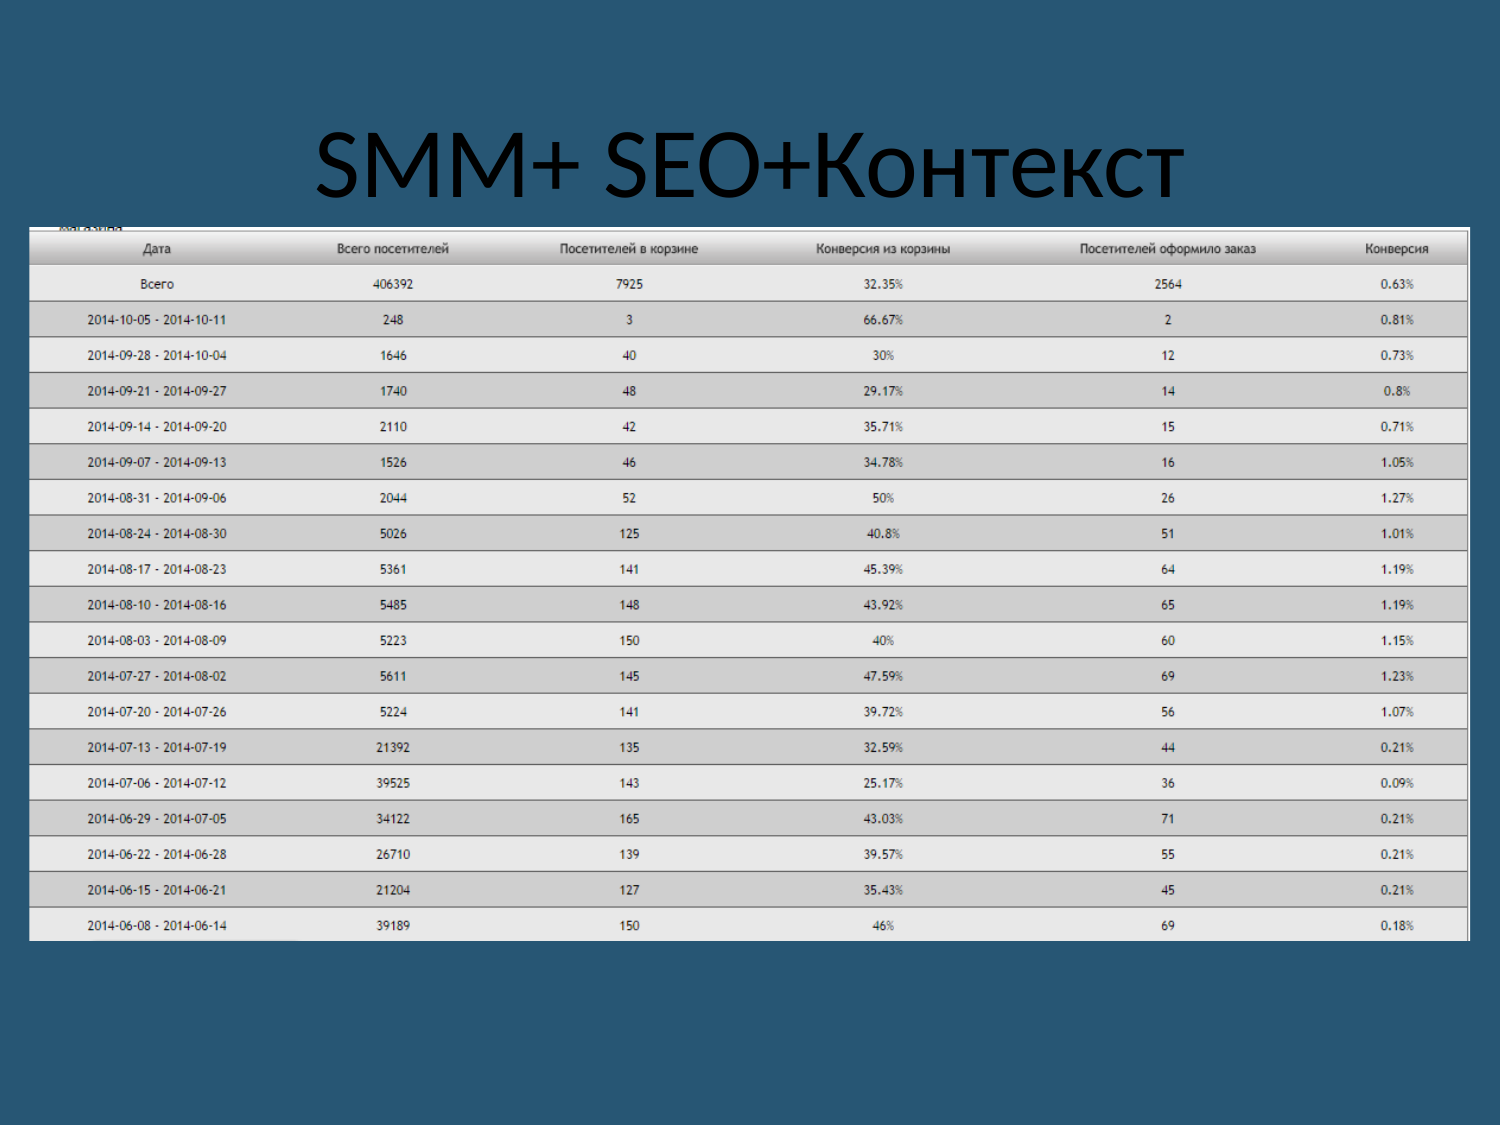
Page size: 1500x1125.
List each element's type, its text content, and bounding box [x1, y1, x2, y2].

title SMM+ SEO+Контекст [41, 90, 1459, 209]
picture [29, 227, 1471, 941]
